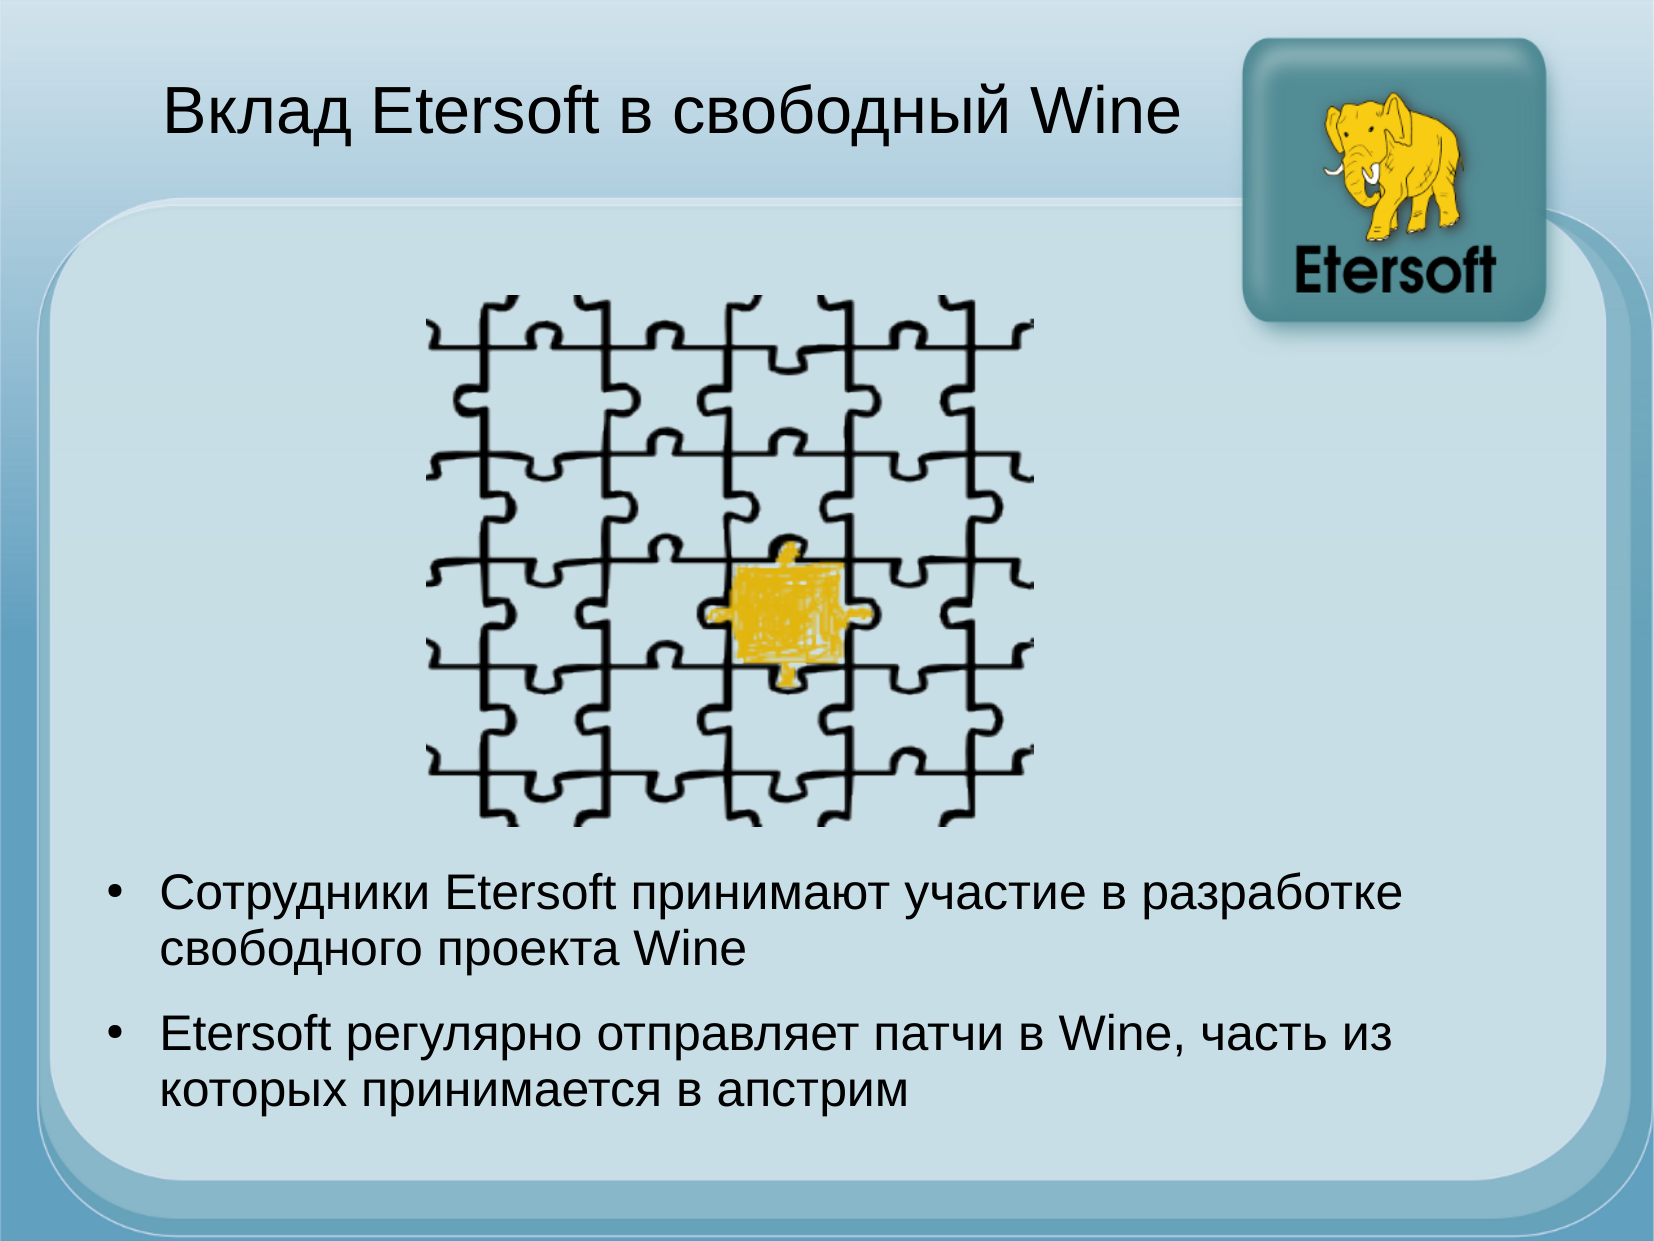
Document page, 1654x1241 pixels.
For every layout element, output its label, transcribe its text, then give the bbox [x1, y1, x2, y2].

title Вклад Etersoft в свободный Wine [0, 59, 1418, 237]
list Сотрудники Etersoft принимают участие в разработке свободного проекта Wine Etersoft регулярно отправляет патчи в Wine, часть из которых принимается в апстрим [88, 864, 1506, 1152]
picture [0, 0, 1654, 1241]
